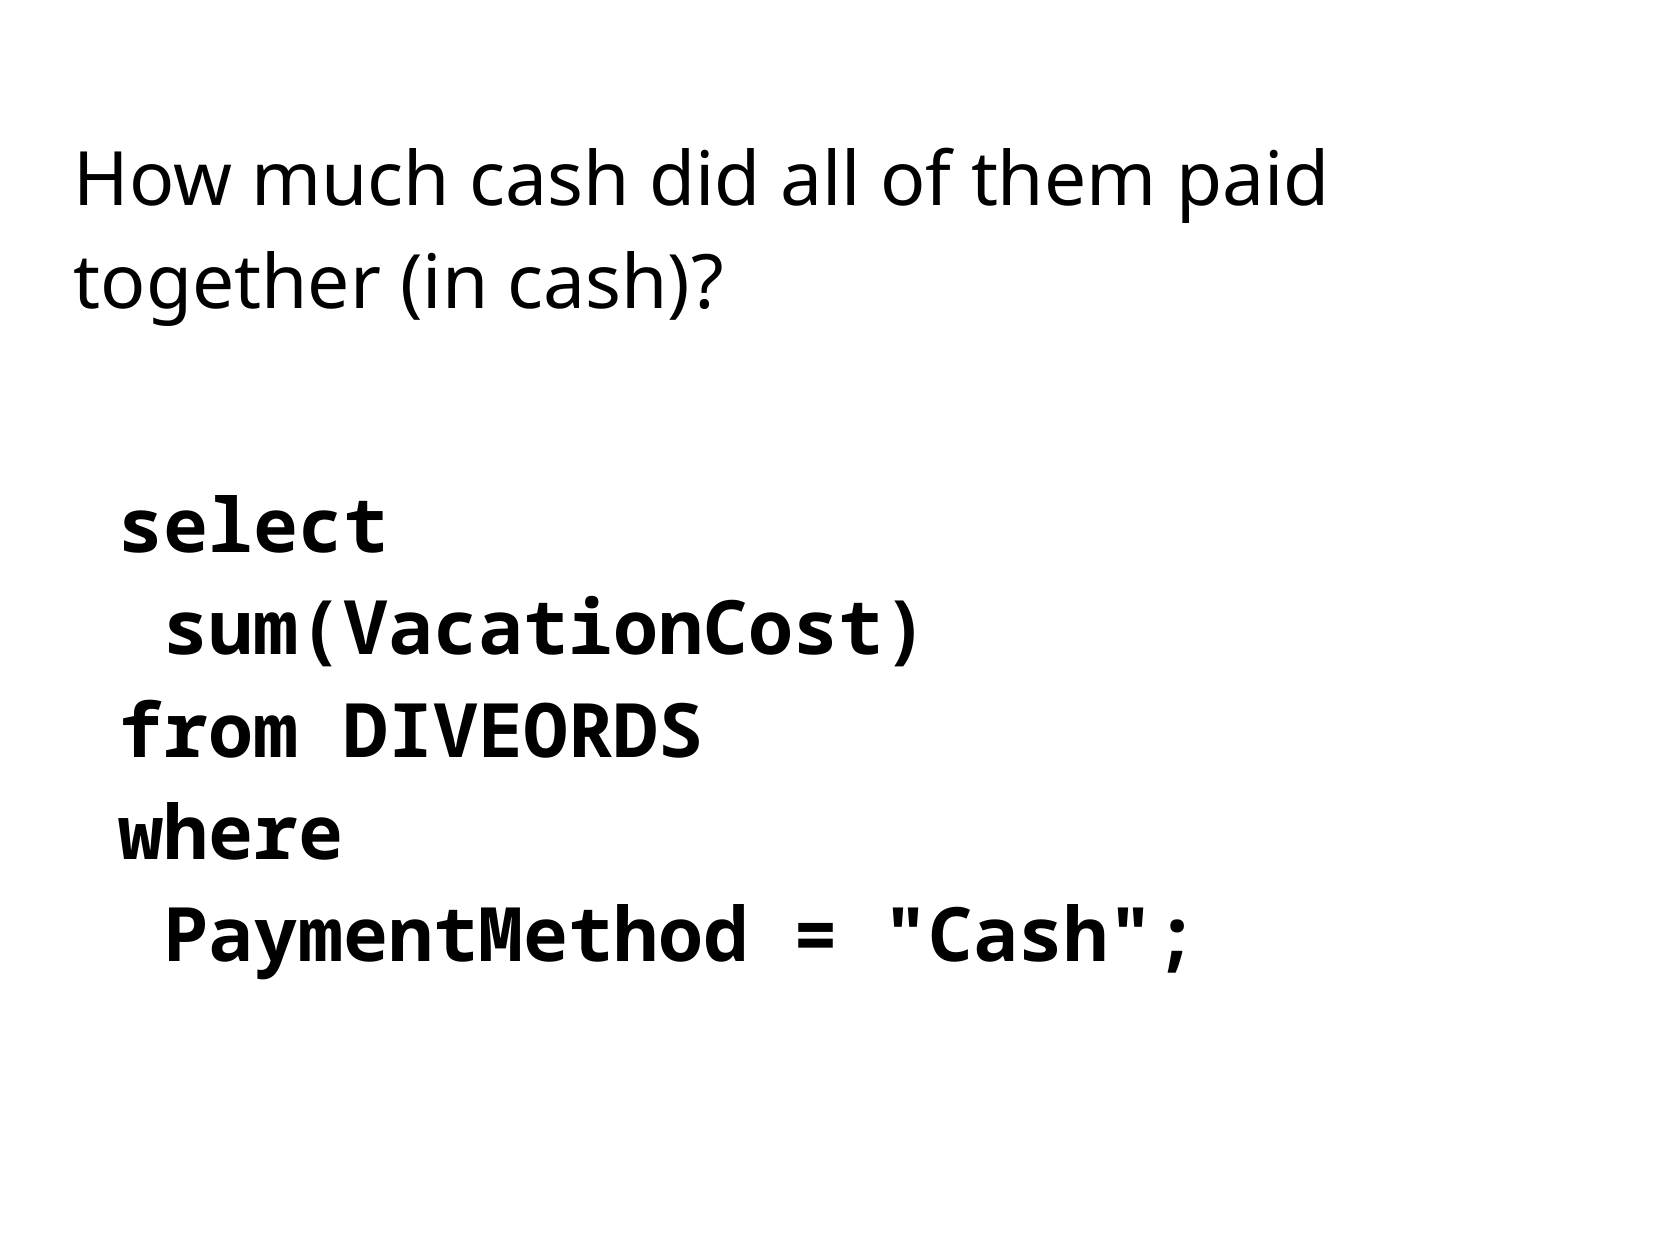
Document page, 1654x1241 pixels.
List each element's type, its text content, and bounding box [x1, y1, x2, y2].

text_box How much cash did all of them paid together (in cash)? [59, 118, 1565, 316]
subtitle select sum(VacationCost) from DIVEORDS where PaymentMethod = "Cash"; [118, 472, 1654, 1123]
